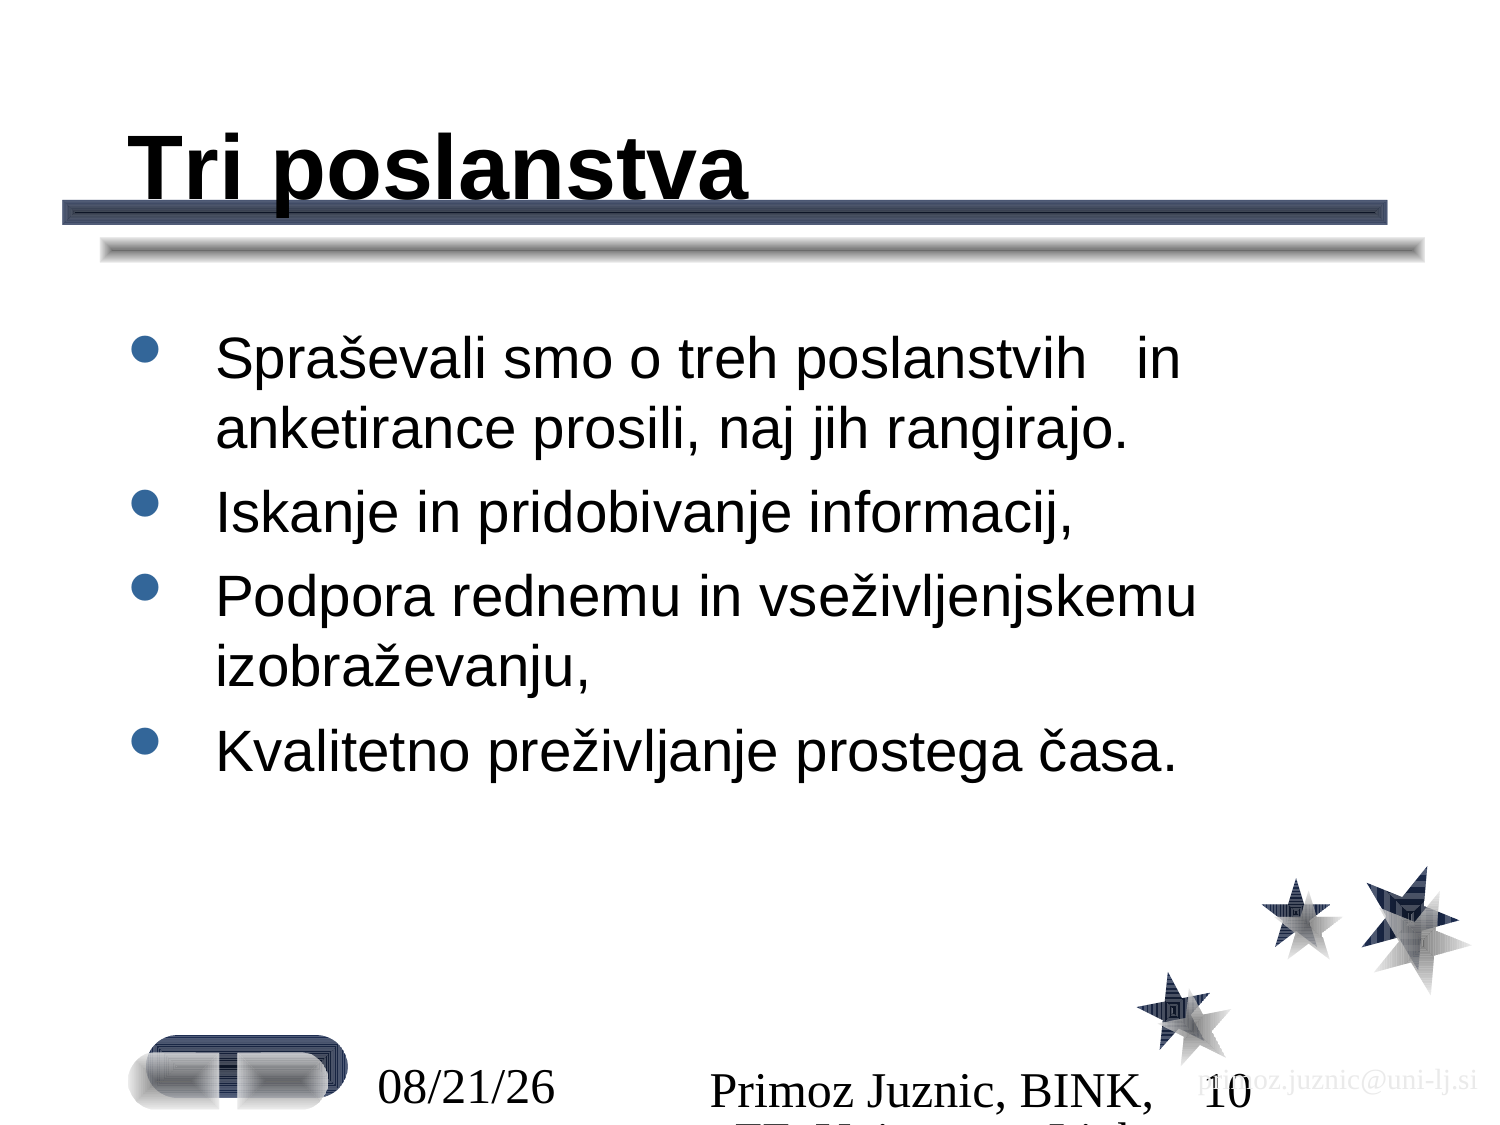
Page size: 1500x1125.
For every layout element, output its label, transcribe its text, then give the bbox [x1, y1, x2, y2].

title Tri poslanstva [112, 37, 1388, 225]
list Spraševali smo o treh poslanstvih in anketirance prosili, naj jih rangirajo. Iskanje in pridobivanje informacij, Podpora rednemu in vseživljenjskemu izobraževanju, Kvalitetno preživljanje prostega časa. [112, 312, 1388, 988]
